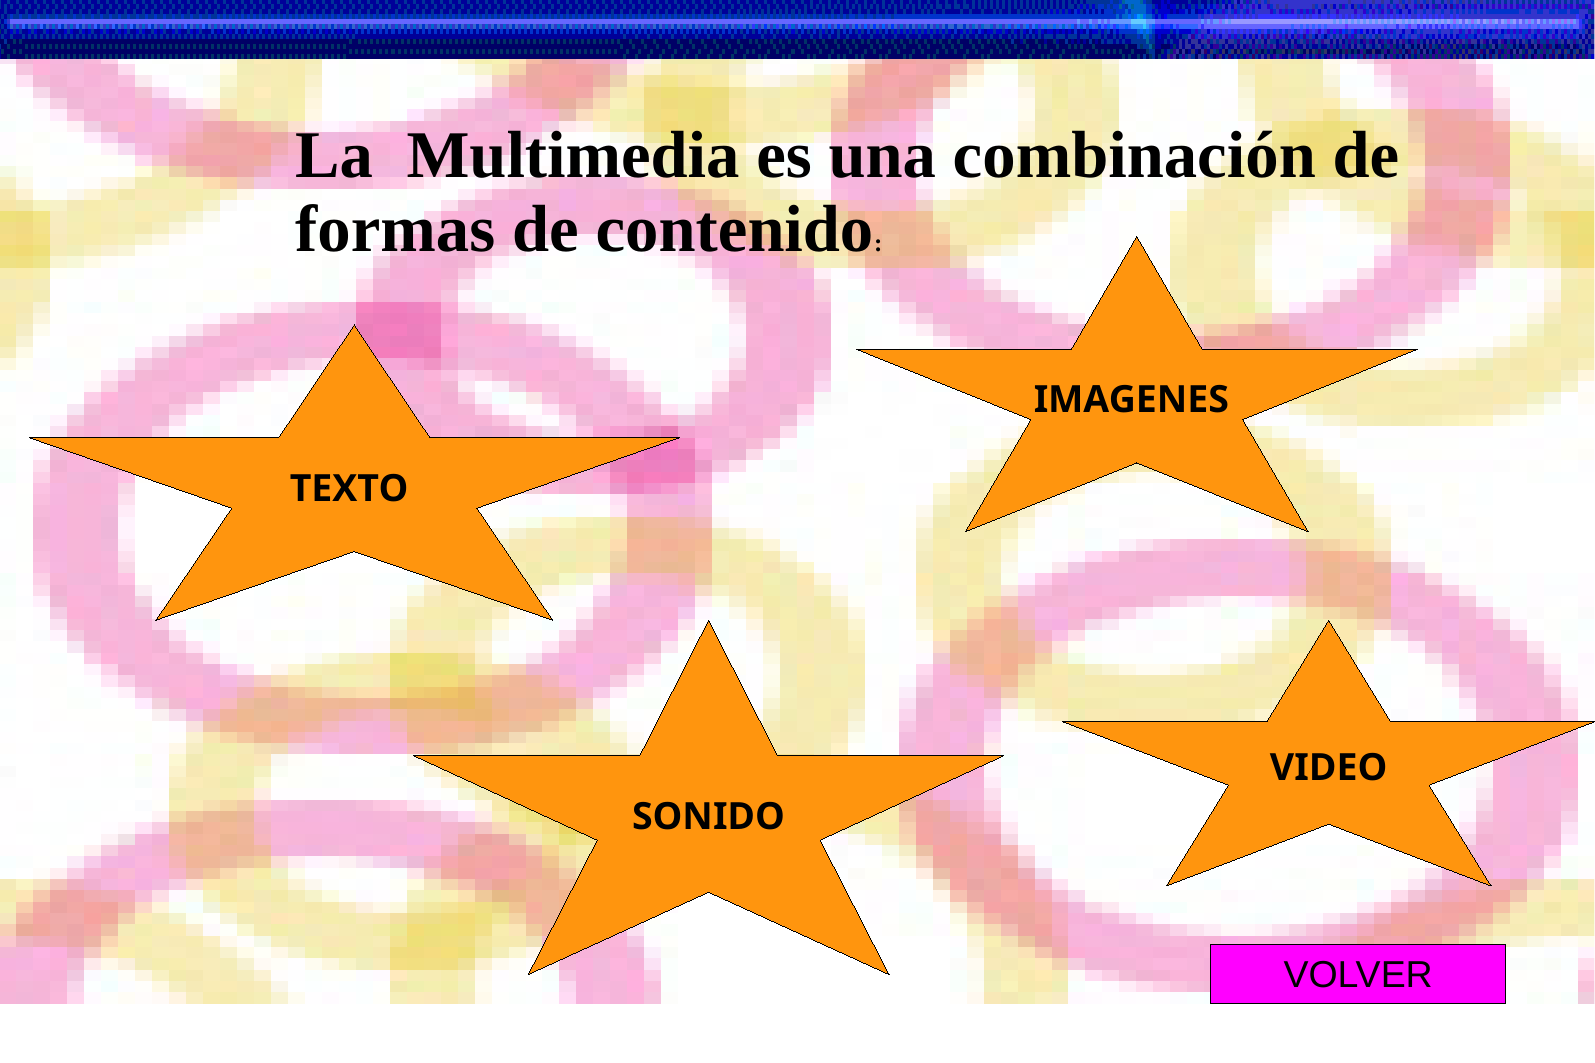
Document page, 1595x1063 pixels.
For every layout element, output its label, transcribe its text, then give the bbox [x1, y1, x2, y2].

picture [0, 0, 1595, 1004]
text_box La Multimedia es una combinación de formas de contenido: [295, 118, 1447, 325]
text_box VIDEO [1062, 620, 1595, 886]
text_box IMAGENES [856, 236, 1418, 532]
text_box TEXTO [29, 324, 680, 621]
text_box VOLVER [1210, 944, 1506, 1004]
text_box SONIDO [413, 620, 1004, 975]
